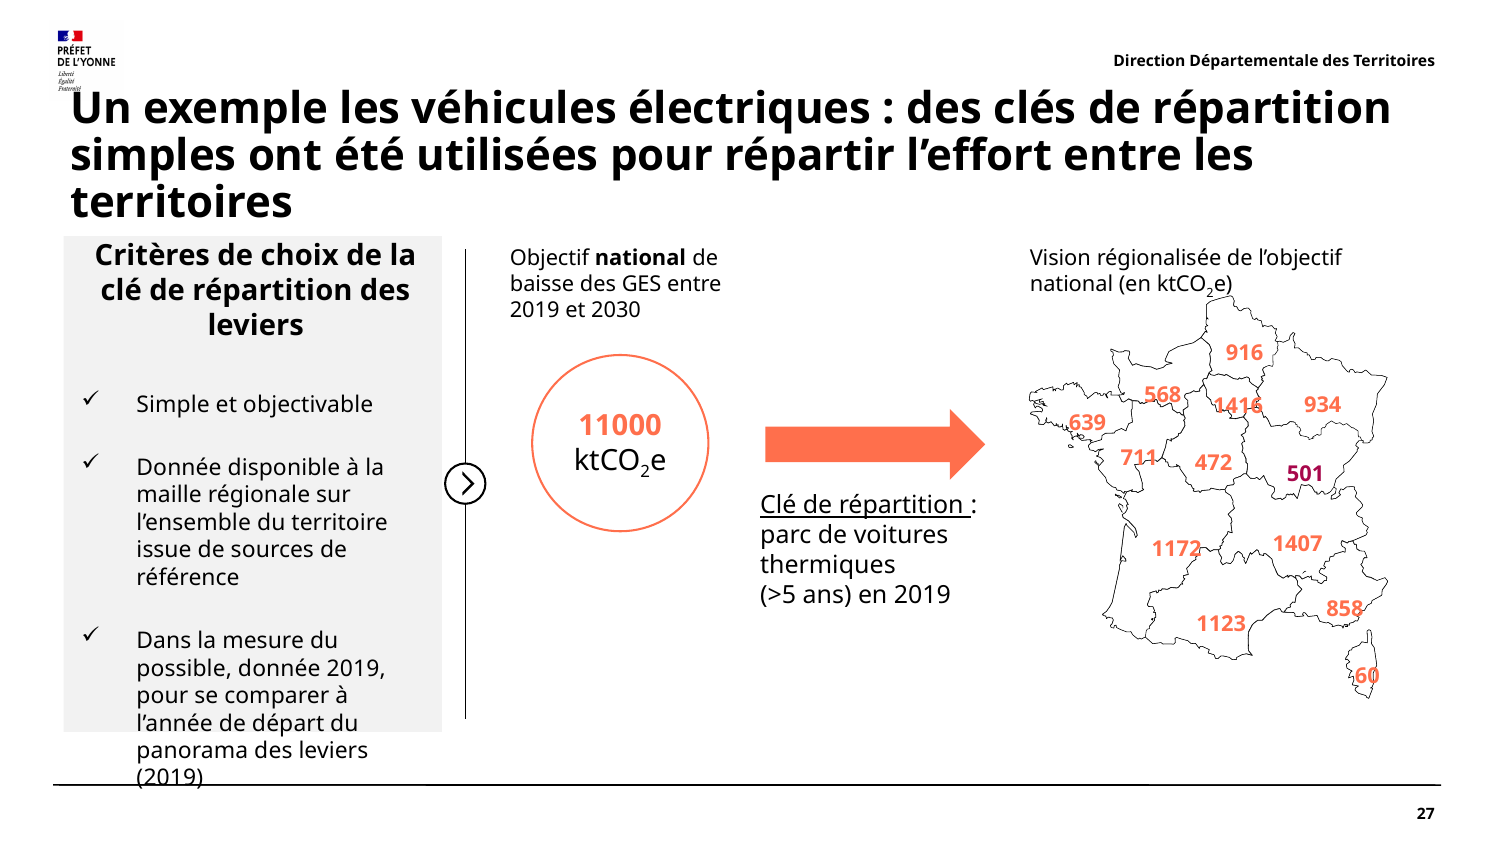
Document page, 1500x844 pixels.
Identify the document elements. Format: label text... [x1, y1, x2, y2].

text_box Clé de répartition : parc de voitures thermiques (>5 ans) en 2019 [745, 481, 1012, 617]
text_box 858 [1299, 587, 1391, 629]
text_box [445, 463, 486, 504]
text_box 568 [1120, 373, 1206, 415]
text_box 60 [1333, 654, 1402, 696]
text_box 1416 [1195, 384, 1281, 426]
list Critères de choix de la clé de répartition des leviers Simple et objectivable Donnée disponible à la maille régionale sur l’ensemble du territoire issue de sources de référence Dans la mesure du possible, donnée 2019, pour se comparer à l’année de départ du panorama des leviers (2019) [63, 236, 442, 732]
text_box [765, 408, 986, 480]
text_box [1028, 307, 1389, 699]
text_box 11000 ktCO2e [532, 354, 709, 532]
text_box 934 [1278, 383, 1368, 425]
text_box 501 [1271, 451, 1340, 493]
picture [49, 20, 124, 101]
text_box Objectif national de baisse des GES entre 2019 et 2030 [495, 236, 757, 330]
text_box 472 [1176, 441, 1251, 483]
text_box 639 [1051, 401, 1124, 443]
text_box 1407 [1252, 522, 1343, 564]
text_box 1123 [1178, 602, 1265, 644]
text_box 1172 [1132, 527, 1221, 569]
title Un exemple les véhicules électriques : des clés de répartition simples ont été utilisées pour répartir l’effort entre les territoires [53, 112, 1472, 201]
text_box 711 [1105, 435, 1174, 477]
text_box 916 [1210, 331, 1279, 373]
text_box Vision régionalisée de l’objectif national (en ktCO2e) [1015, 236, 1406, 307]
